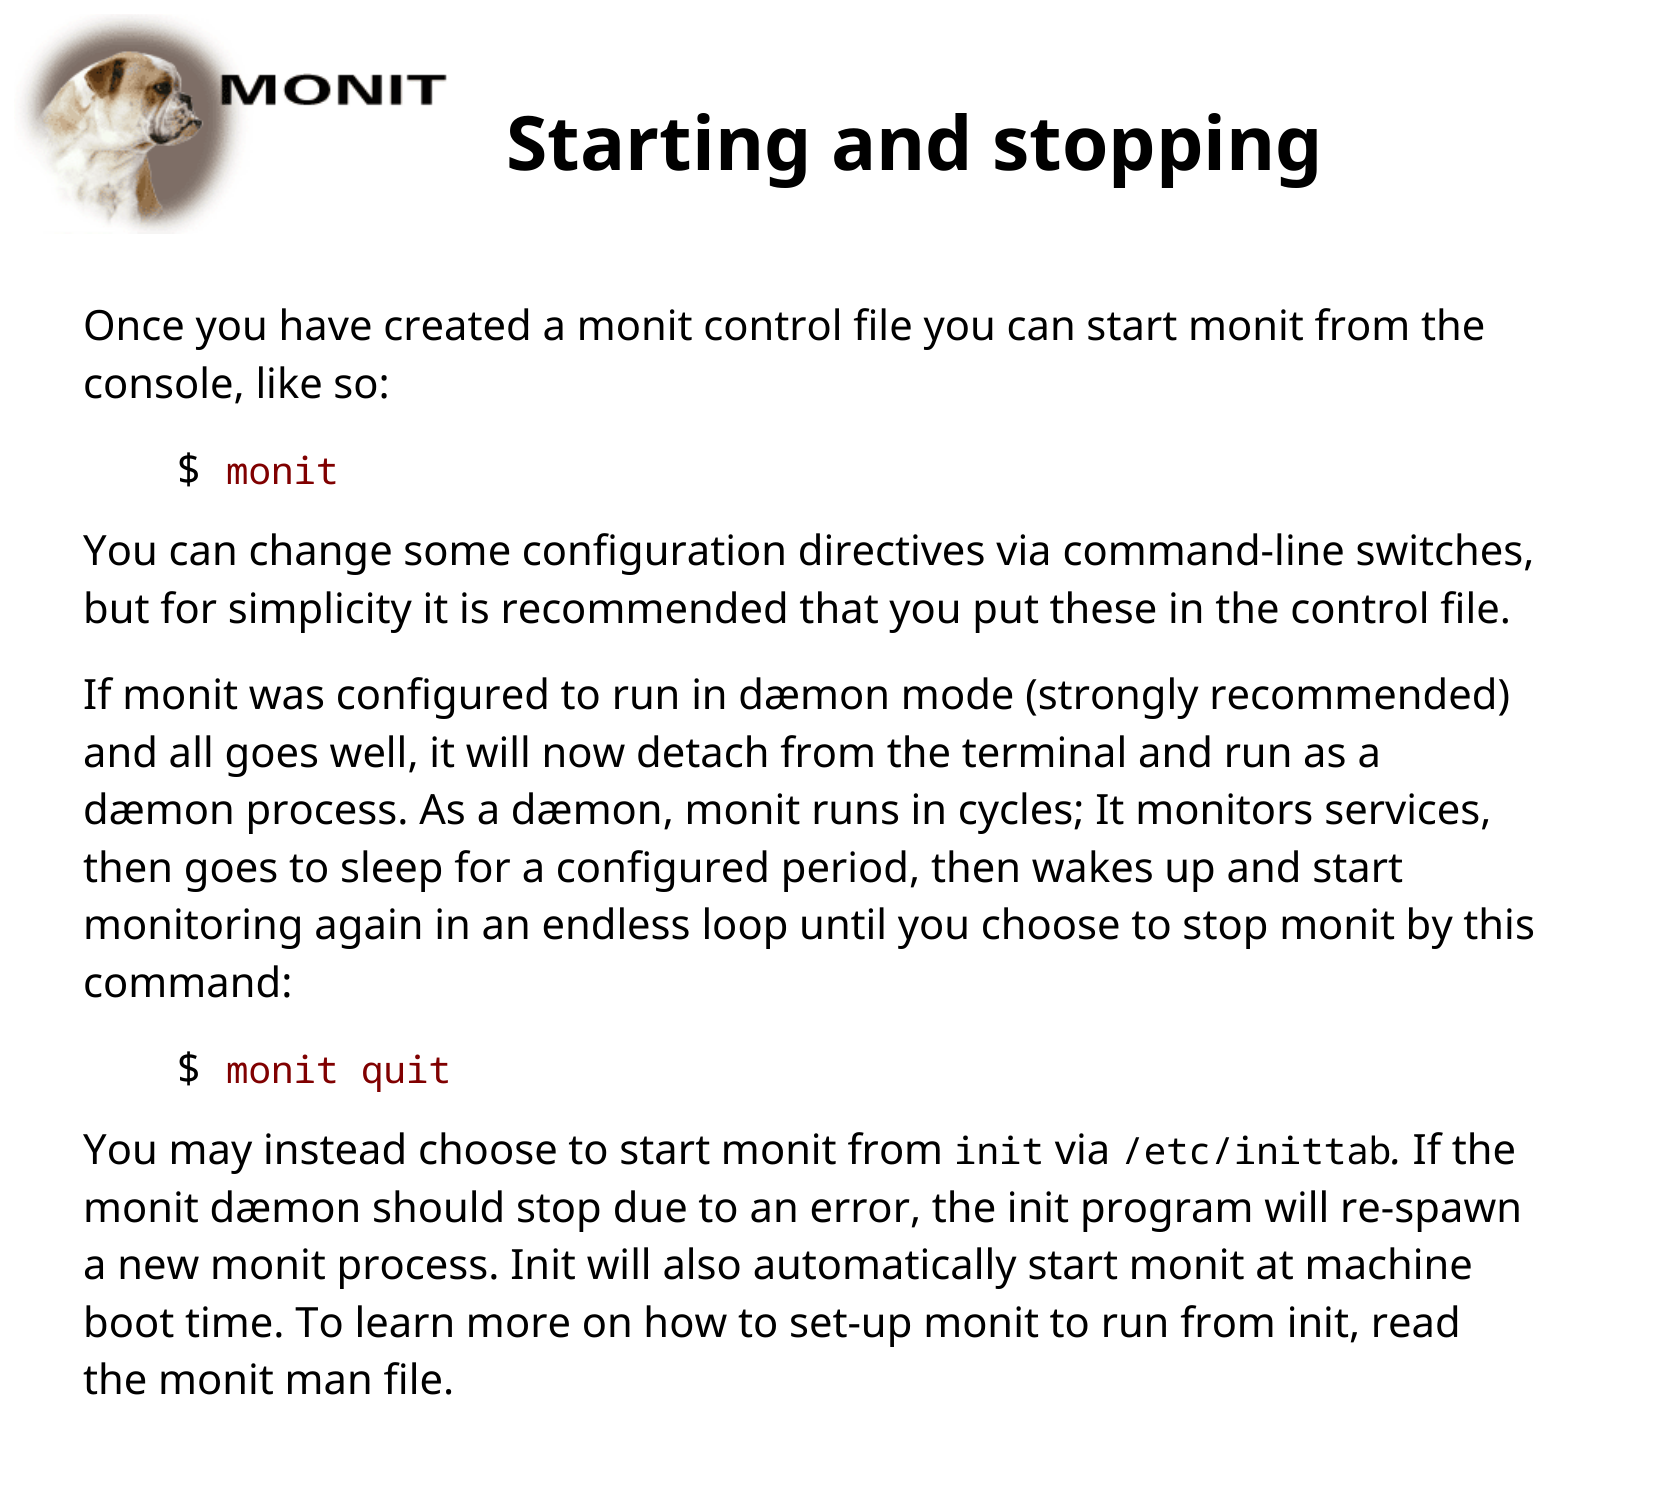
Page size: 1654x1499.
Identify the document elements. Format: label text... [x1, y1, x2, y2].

list Once you have created a monit control file you can start monit from the console, like so: $ monit You can change some configuration directives via command-line switches, but for simplicity it is recommended that you put these in the control file. If monit was configured to run in dæmon mode (strongly recommended) and all goes well, it will now detach from the terminal and run as a dæmon process. As a dæmon, monit runs in cycles; It monitors services, then goes to sleep for a configured period, then wakes up and start monitoring again in an endless loop until you choose to stop monit by this command: $ monit quit You may instead choose to start monit from init via /etc/inittab. If the monit dæmon should stop due to an error, the init program will re-spawn a new monit process. Init will also automatically start monit at machine boot time. To learn more on how to set-up monit to run from init, read the monit man file. [81, 295, 1536, 1451]
title Starting and stopping [506, 72, 1290, 210]
picture [14, 14, 448, 234]
